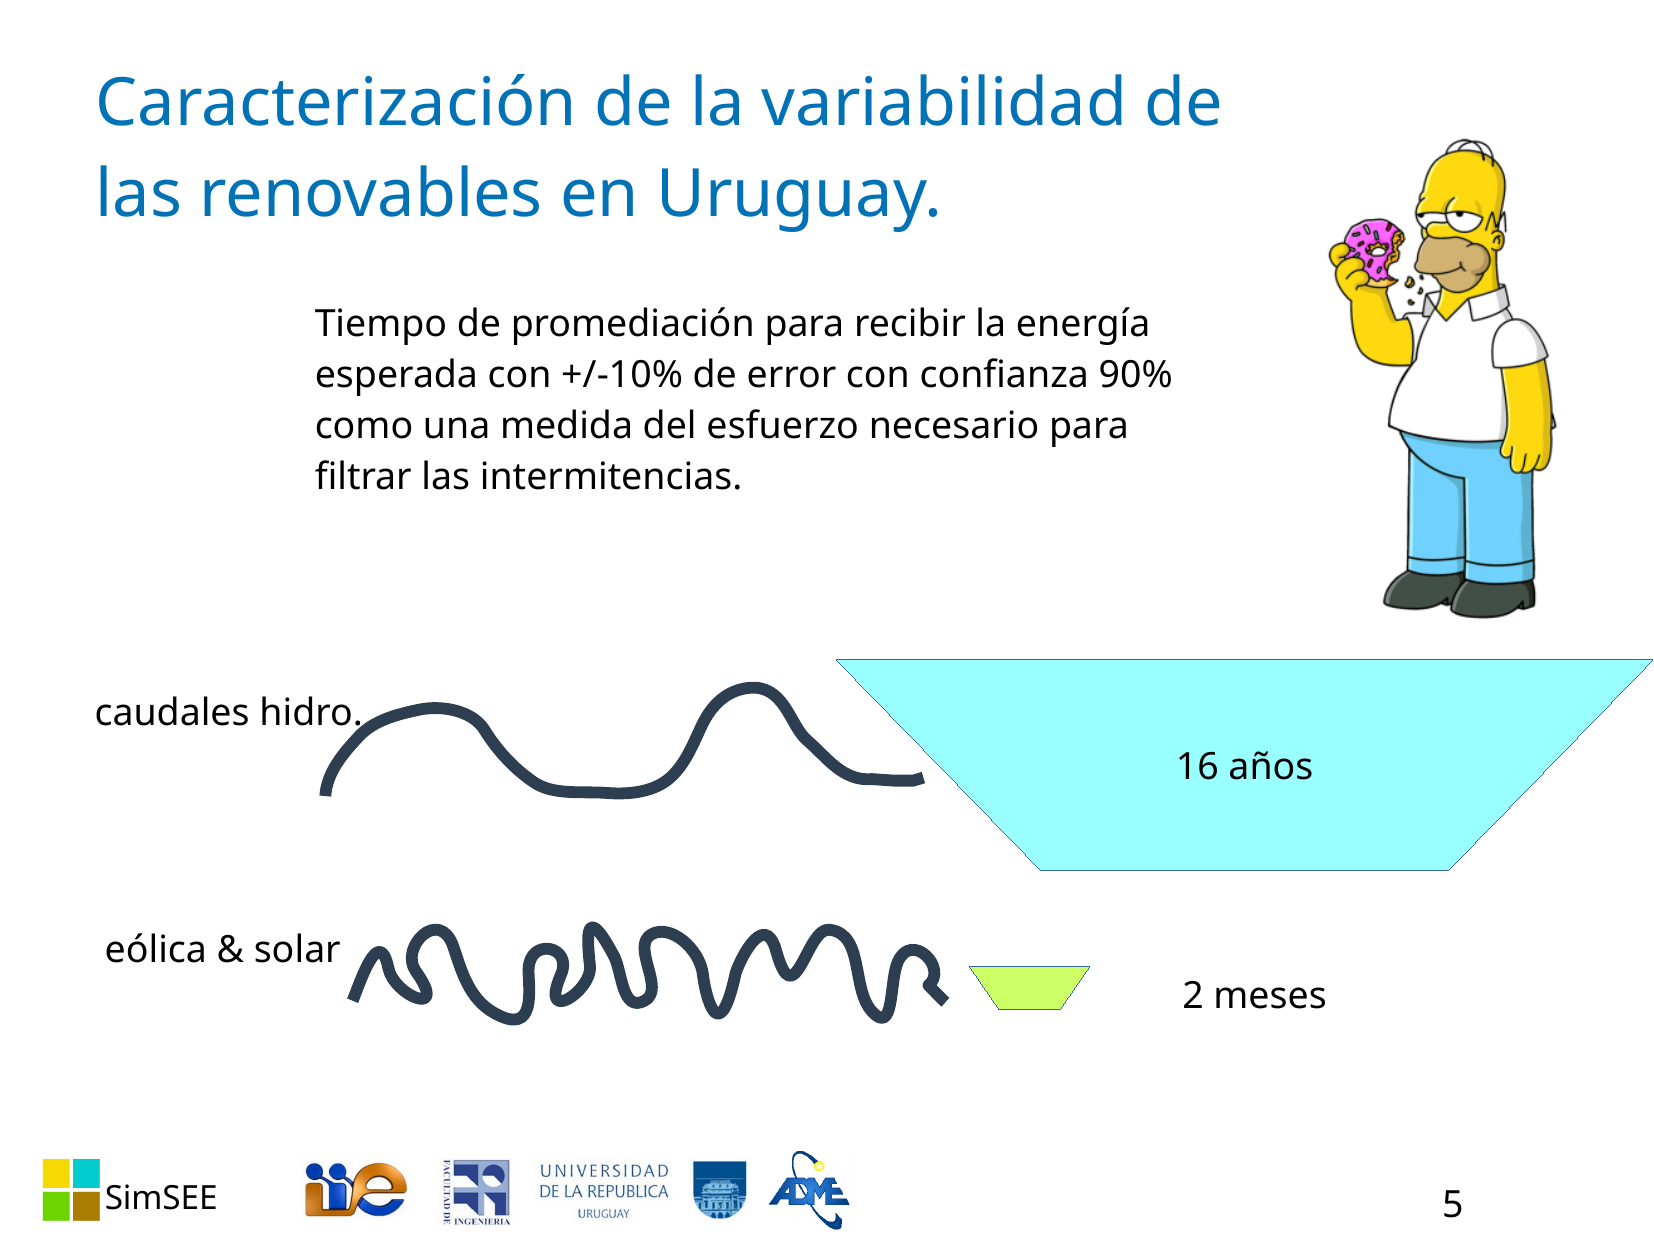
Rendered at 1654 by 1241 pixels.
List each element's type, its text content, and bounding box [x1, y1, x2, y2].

picture [41, 1157, 102, 1223]
text_box 16 años [836, 659, 1653, 871]
picture [295, 1154, 752, 1230]
picture [1324, 134, 1563, 623]
picture [769, 1151, 852, 1231]
text_box eólica & solar [89, 915, 387, 974]
text_box 2 meses [1167, 961, 1355, 1020]
text_box [969, 966, 1090, 1010]
text_box caudales hidro. [79, 677, 396, 736]
title Caracterización de la variabilidad de las renovables en Uruguay. [89, 44, 1263, 237]
text_box Tiempo de promediación para recibir la energía esperada con +/-10% de error con confianza 90% como una medida del esfuerzo necesario para filtrar las intermitencias. [299, 289, 1230, 479]
